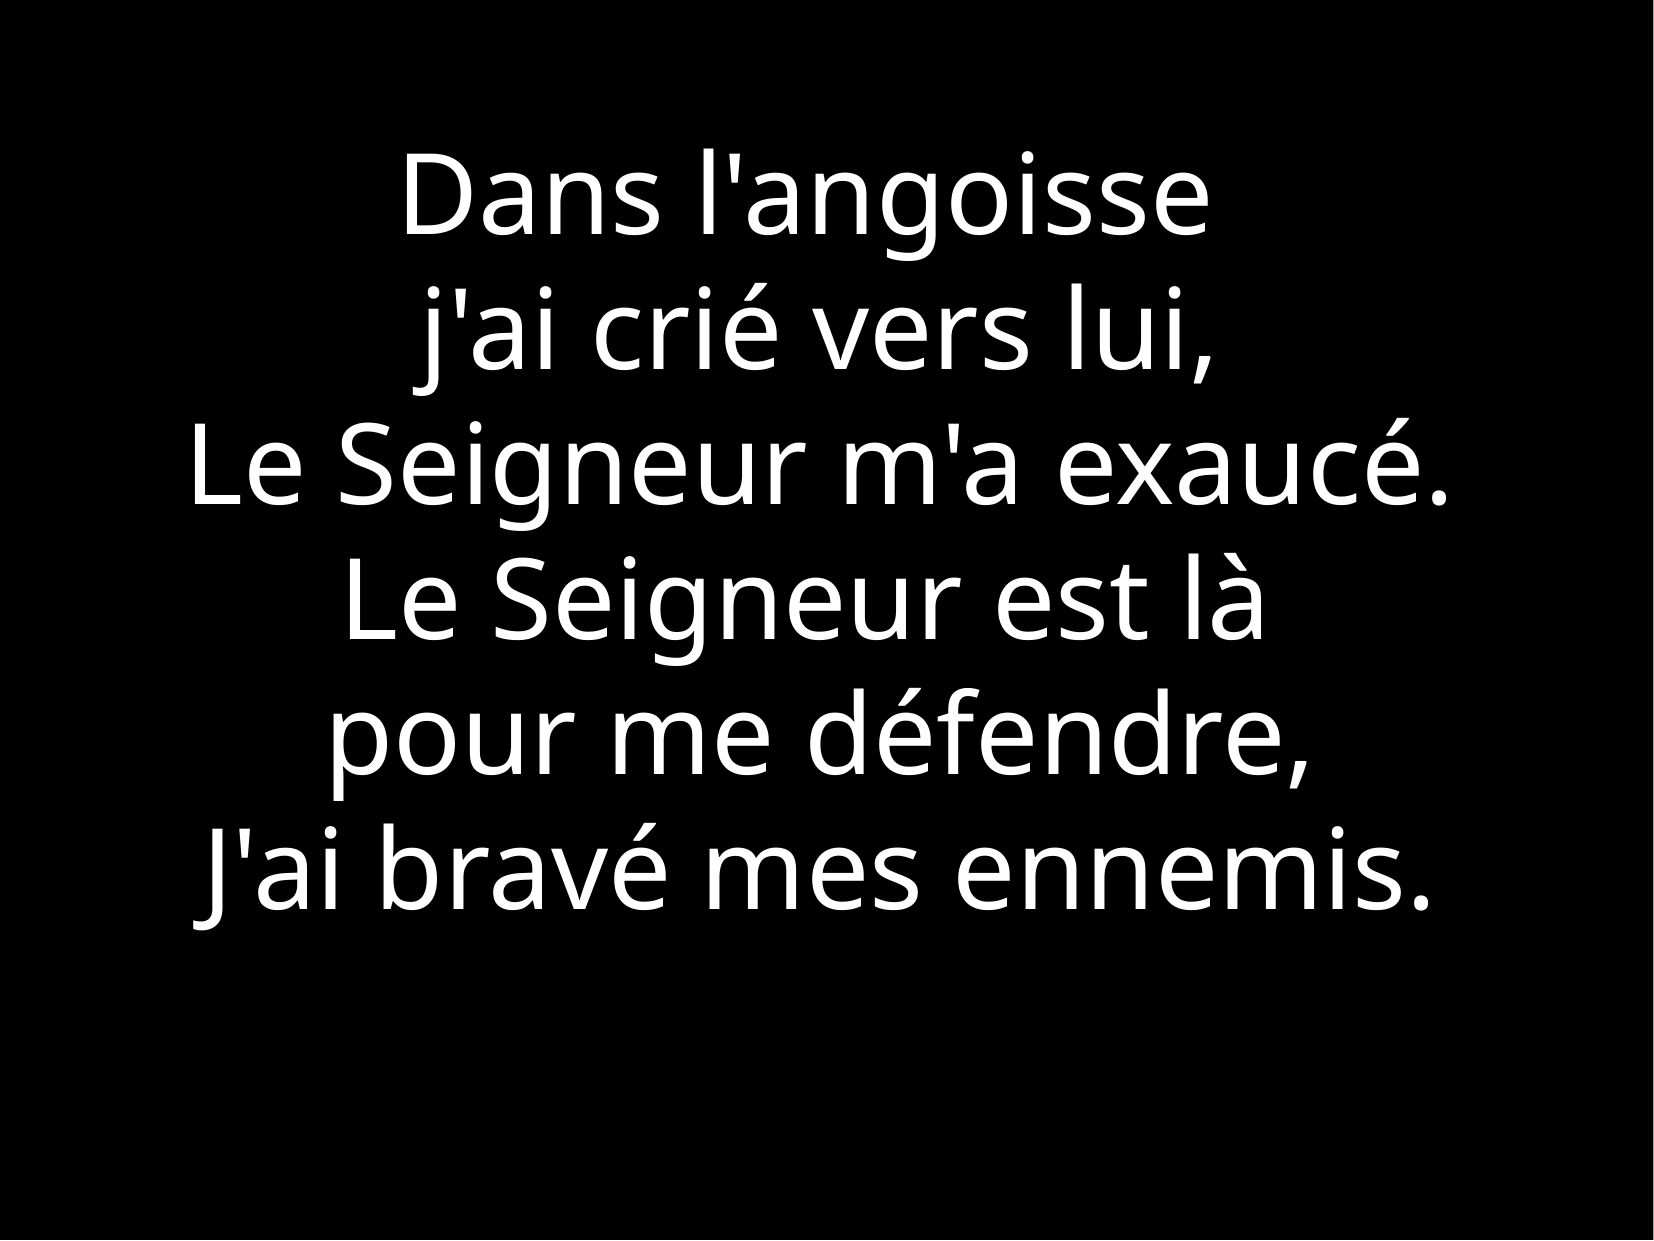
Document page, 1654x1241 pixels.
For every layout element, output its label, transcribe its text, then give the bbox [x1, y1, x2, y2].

text_box Dans l'angoisse j'ai crié vers lui, Le Seigneur m'a exaucé. Le Seigneur est là pour me défendre, J'ai bravé mes ennemis. [32, 73, 1609, 652]
